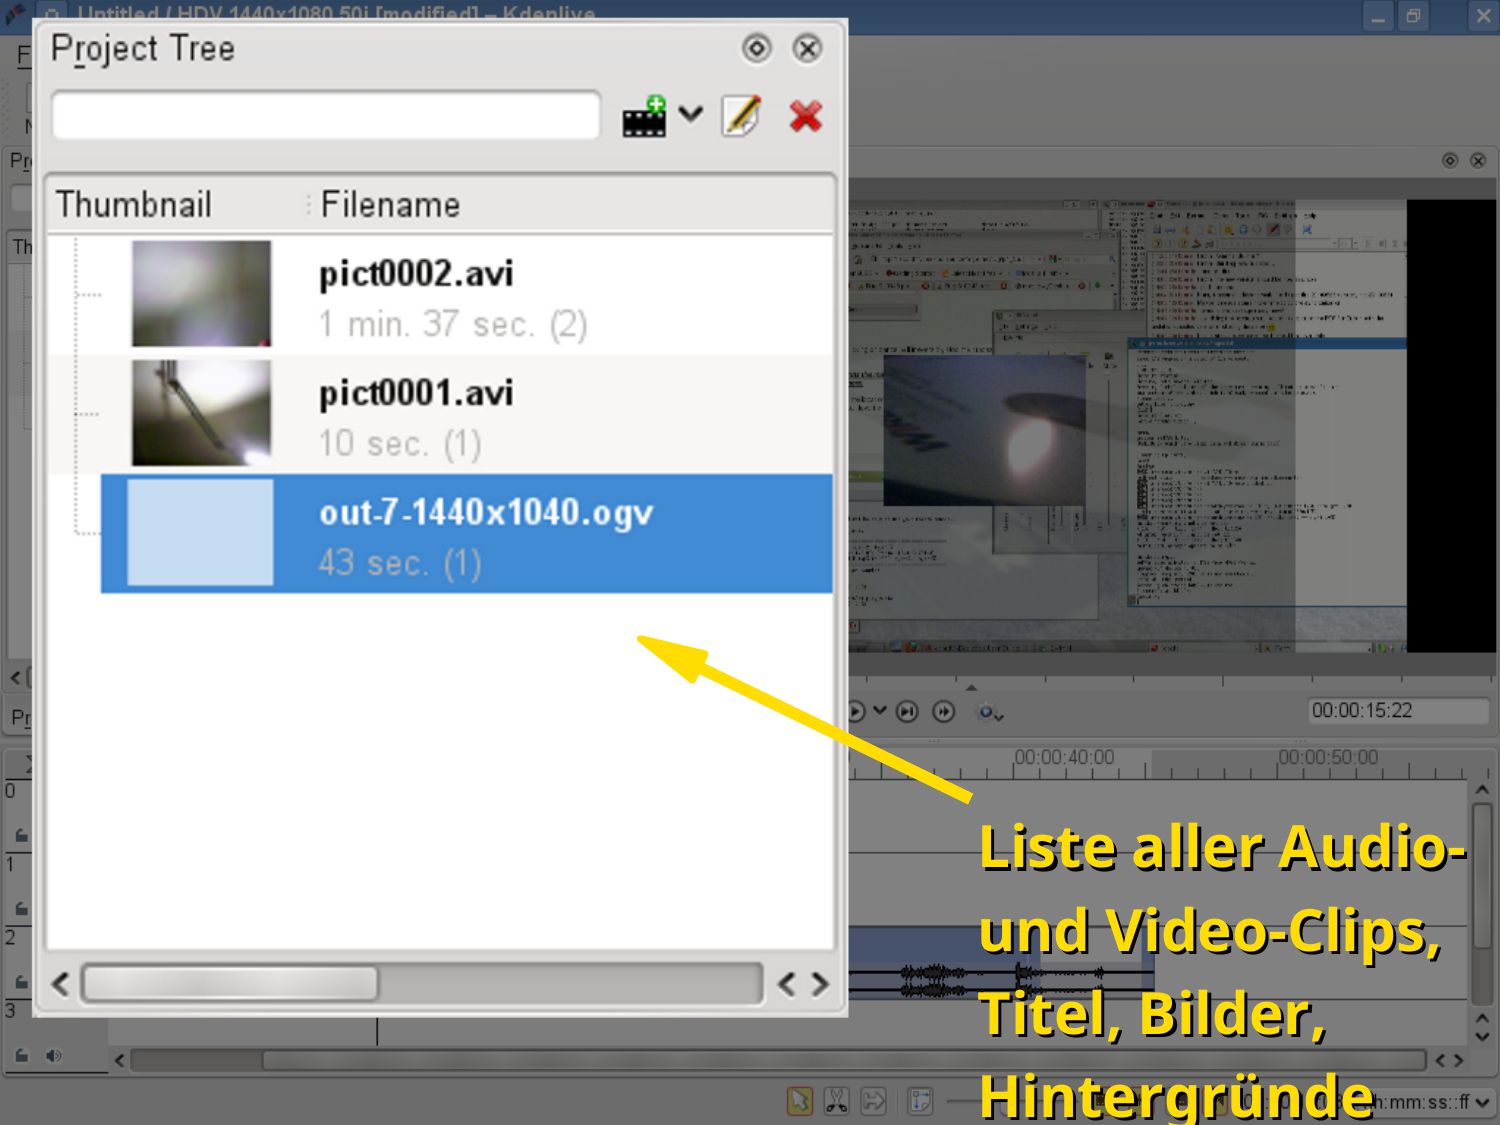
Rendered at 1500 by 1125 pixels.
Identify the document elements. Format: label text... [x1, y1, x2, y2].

text_box Liste aller Audio- und Video-Clips, Titel, Bilder, Hintergründe [962, 793, 1500, 1091]
picture [0, 0, 1500, 1125]
picture [1199, 1091, 1500, 1125]
picture [1317, 1095, 1327, 1111]
picture [1178, 1095, 1188, 1111]
picture [1243, 1091, 1252, 1111]
